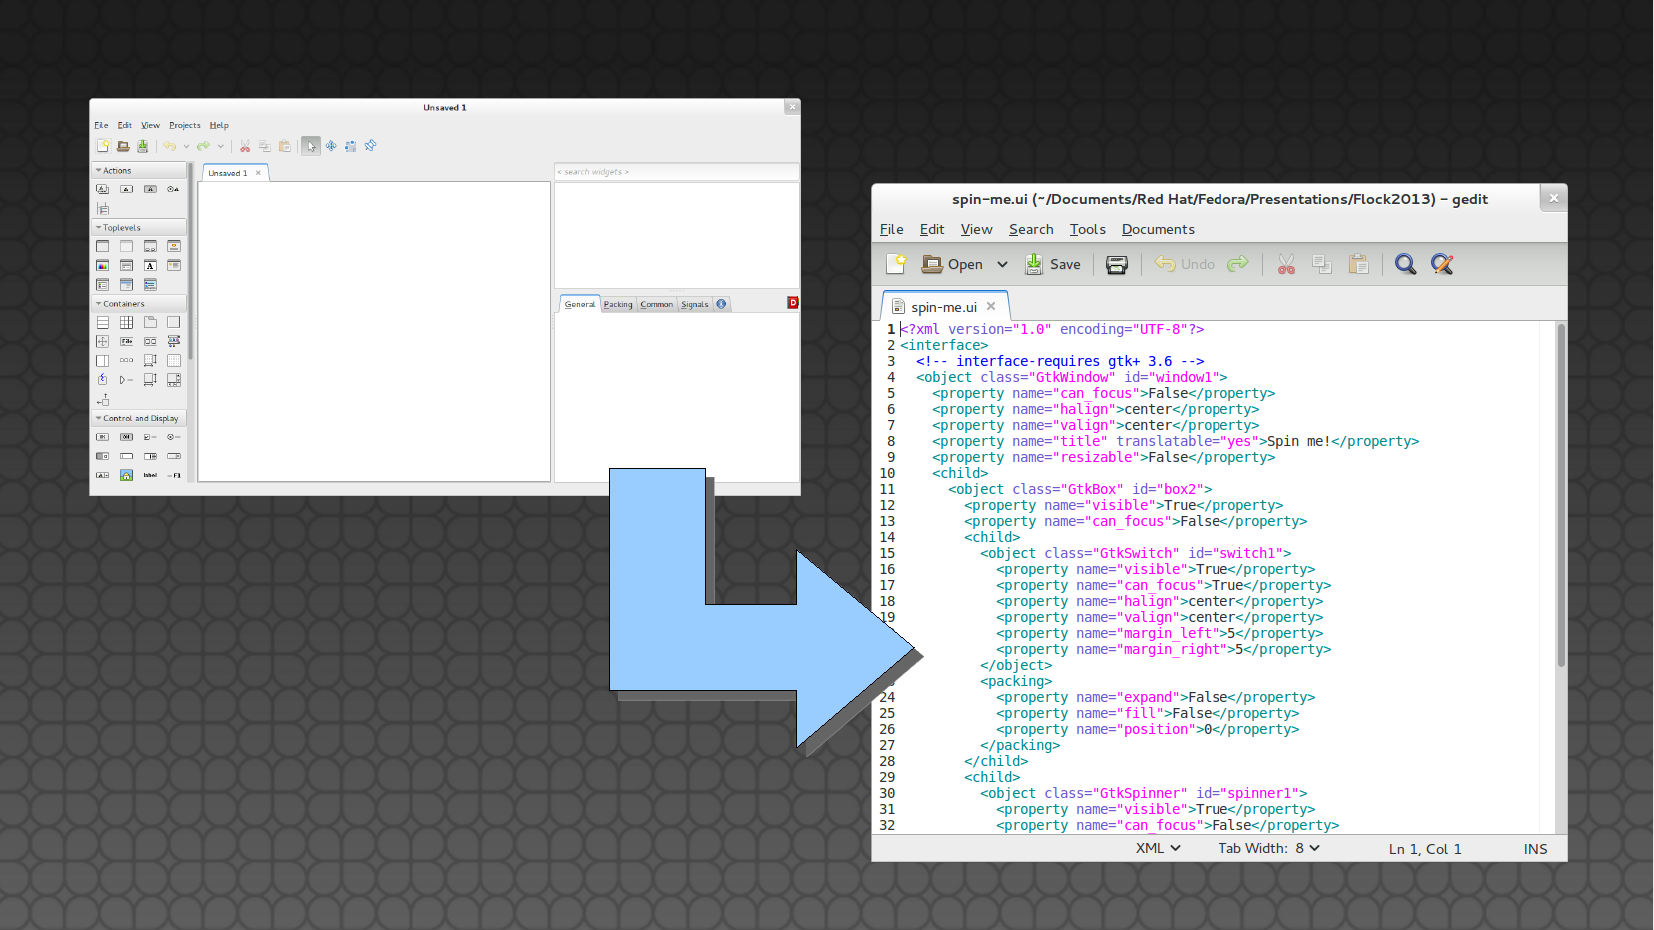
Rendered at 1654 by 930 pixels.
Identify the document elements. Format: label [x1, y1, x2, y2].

text_box [609, 468, 915, 748]
picture [89, 64, 1568, 865]
